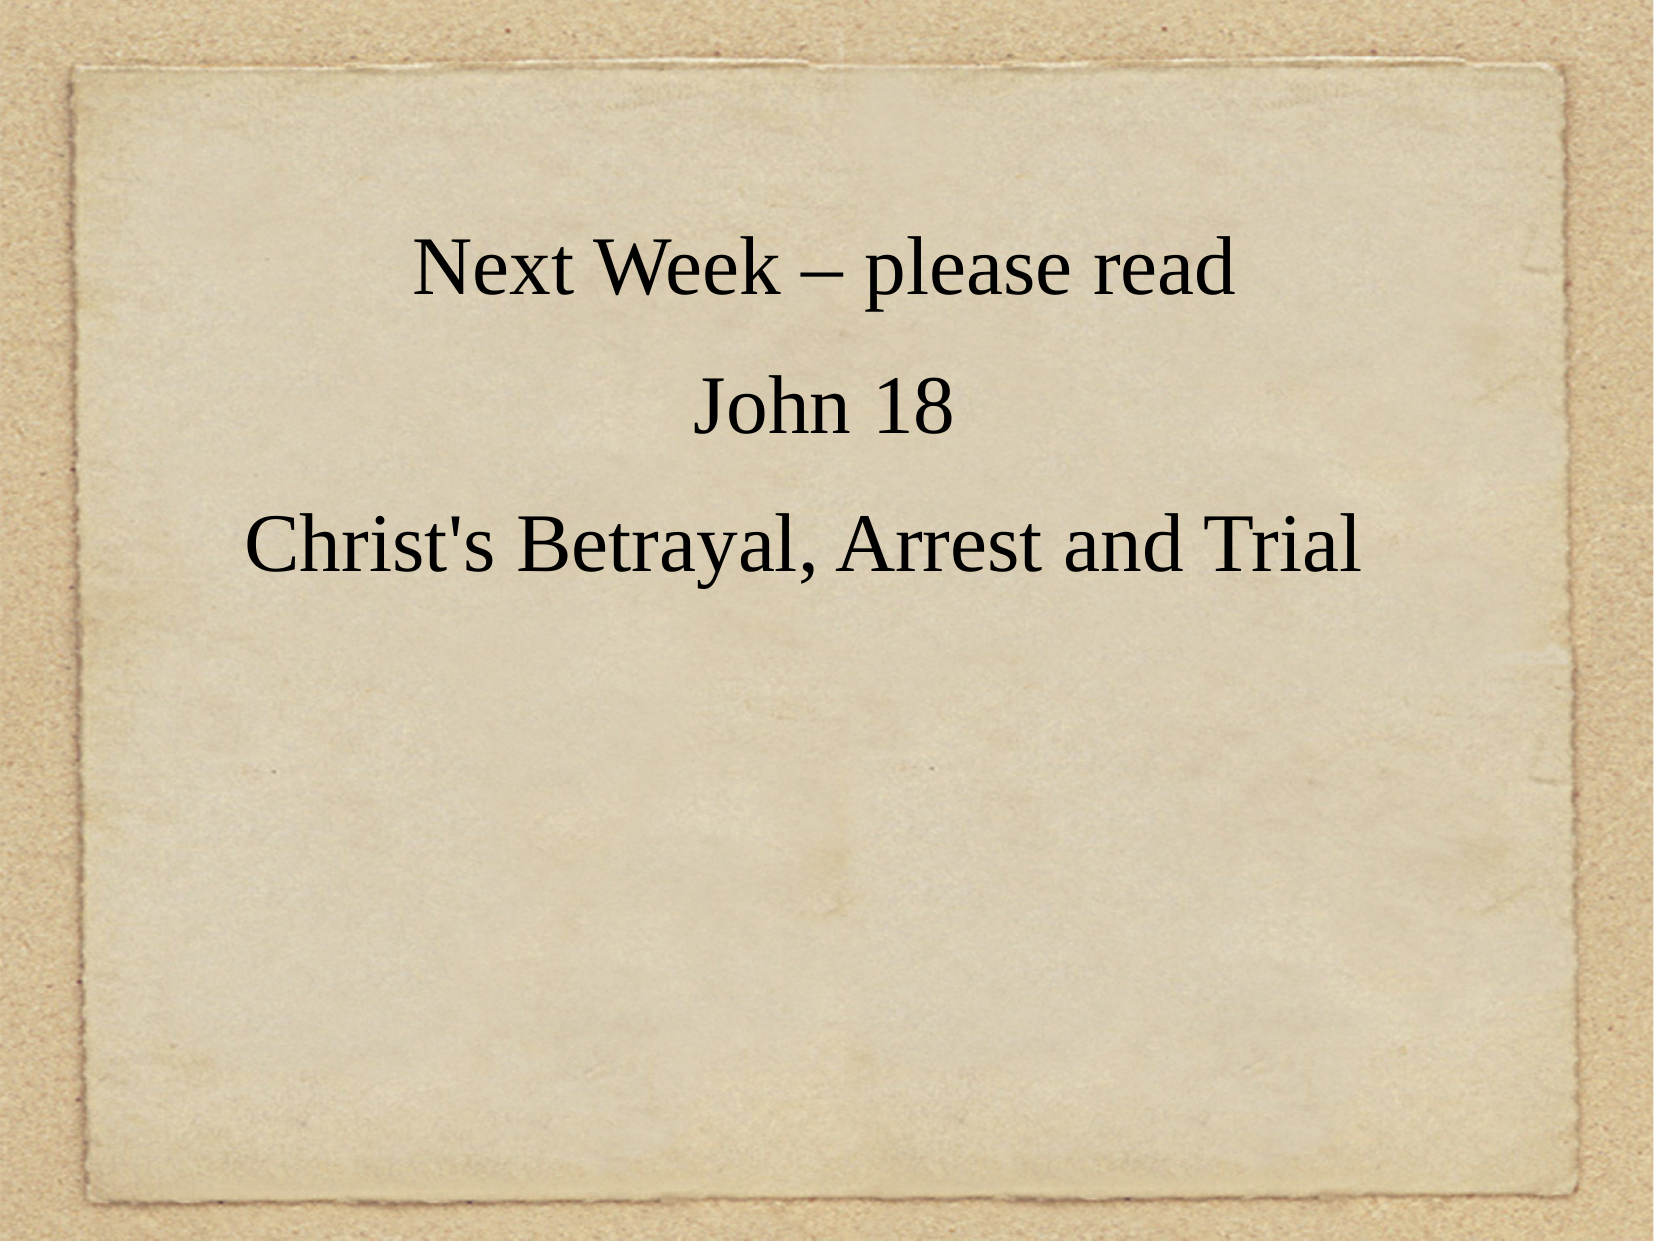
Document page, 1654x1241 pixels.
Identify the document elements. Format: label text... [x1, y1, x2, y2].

picture [0, 0, 1654, 1241]
text_box Next Week – please read John 18 Christ's Betrayal, Arrest and Trial [75, 75, 1576, 1201]
